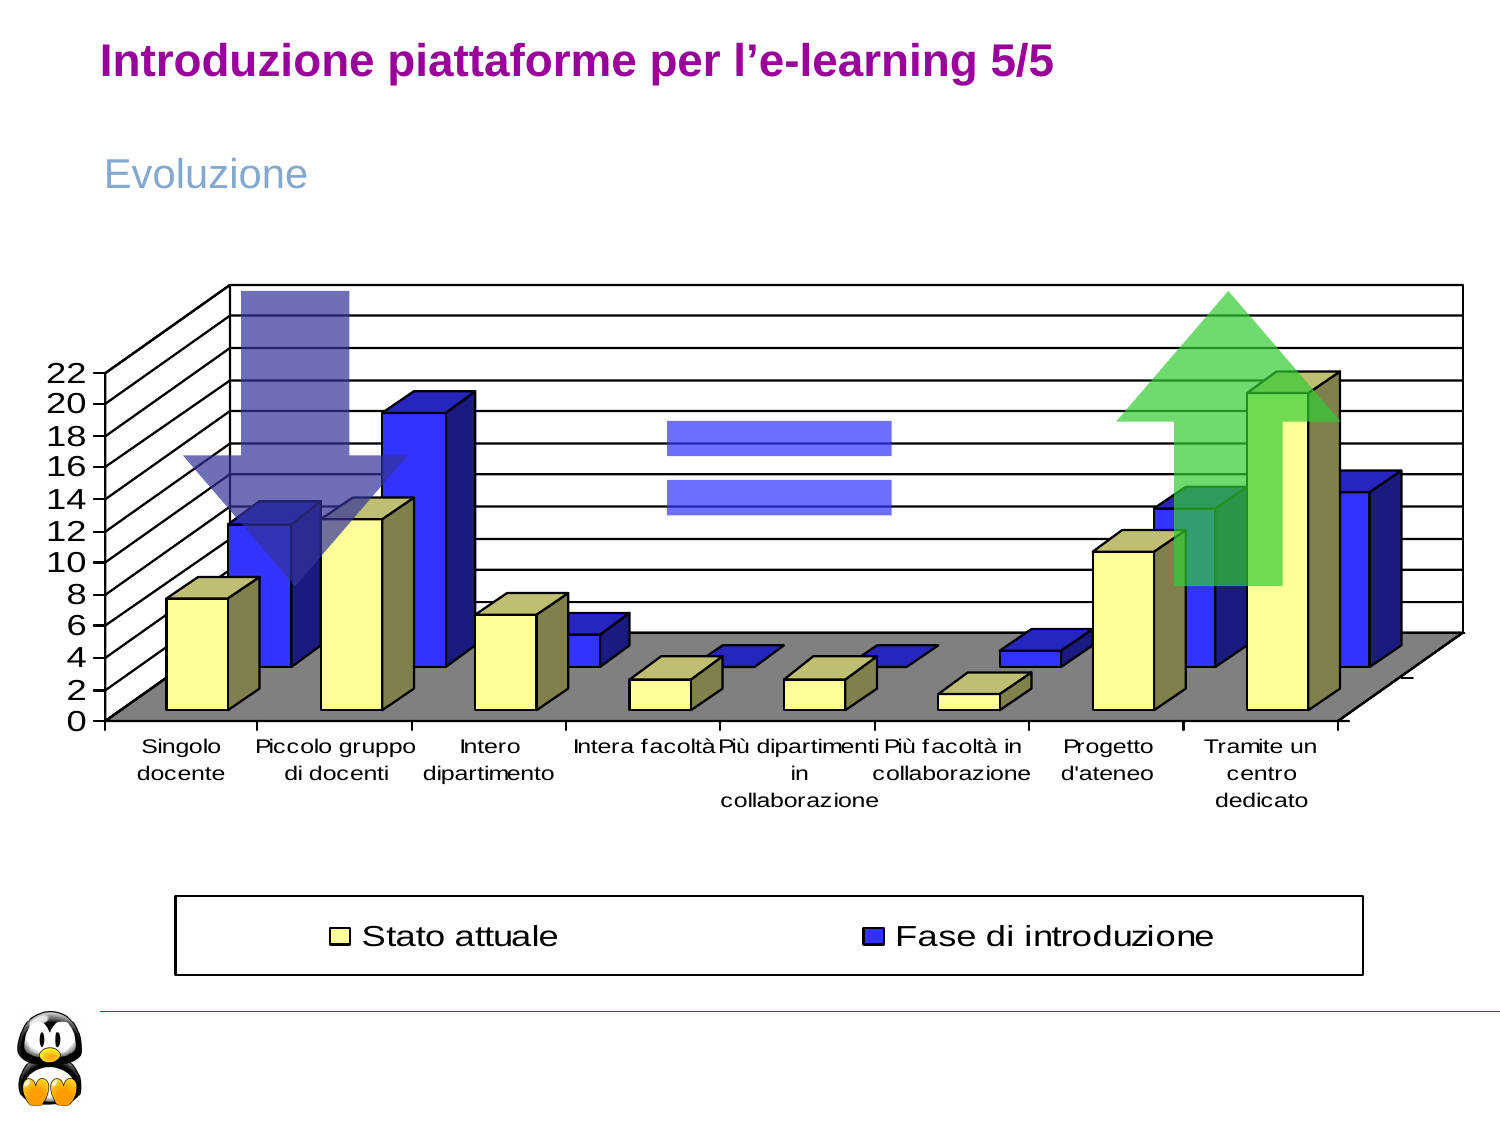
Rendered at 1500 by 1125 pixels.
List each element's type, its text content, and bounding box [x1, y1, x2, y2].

text_box [667, 420, 892, 457]
text_box [667, 479, 892, 516]
picture [17, 1011, 82, 1106]
title Introduzione piattaforme per l’e-learning 5/5 [99, 35, 1075, 149]
text_box [183, 290, 408, 587]
text_box Evoluzione [0, 148, 892, 208]
text_box [1116, 290, 1341, 587]
chart [23, 220, 1477, 988]
